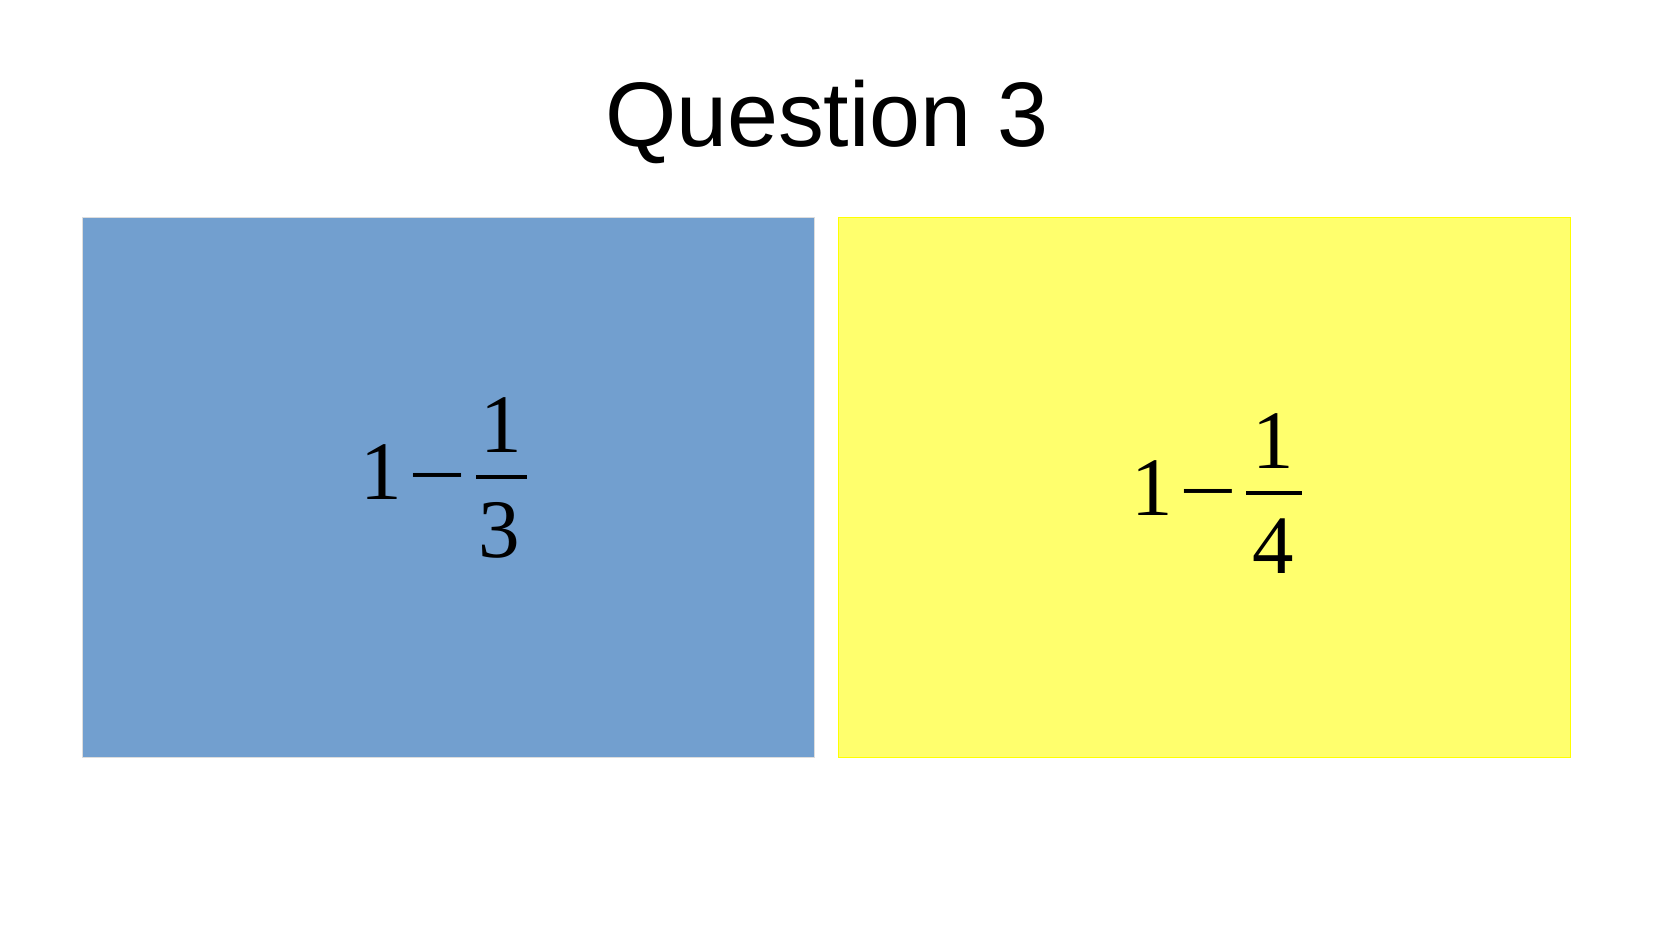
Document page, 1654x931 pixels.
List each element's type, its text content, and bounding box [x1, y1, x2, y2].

chart [1125, 394, 1312, 591]
chart [354, 377, 537, 575]
text_box [838, 217, 1571, 758]
title Question 3 [82, 37, 1571, 193]
text_box [82, 217, 815, 758]
